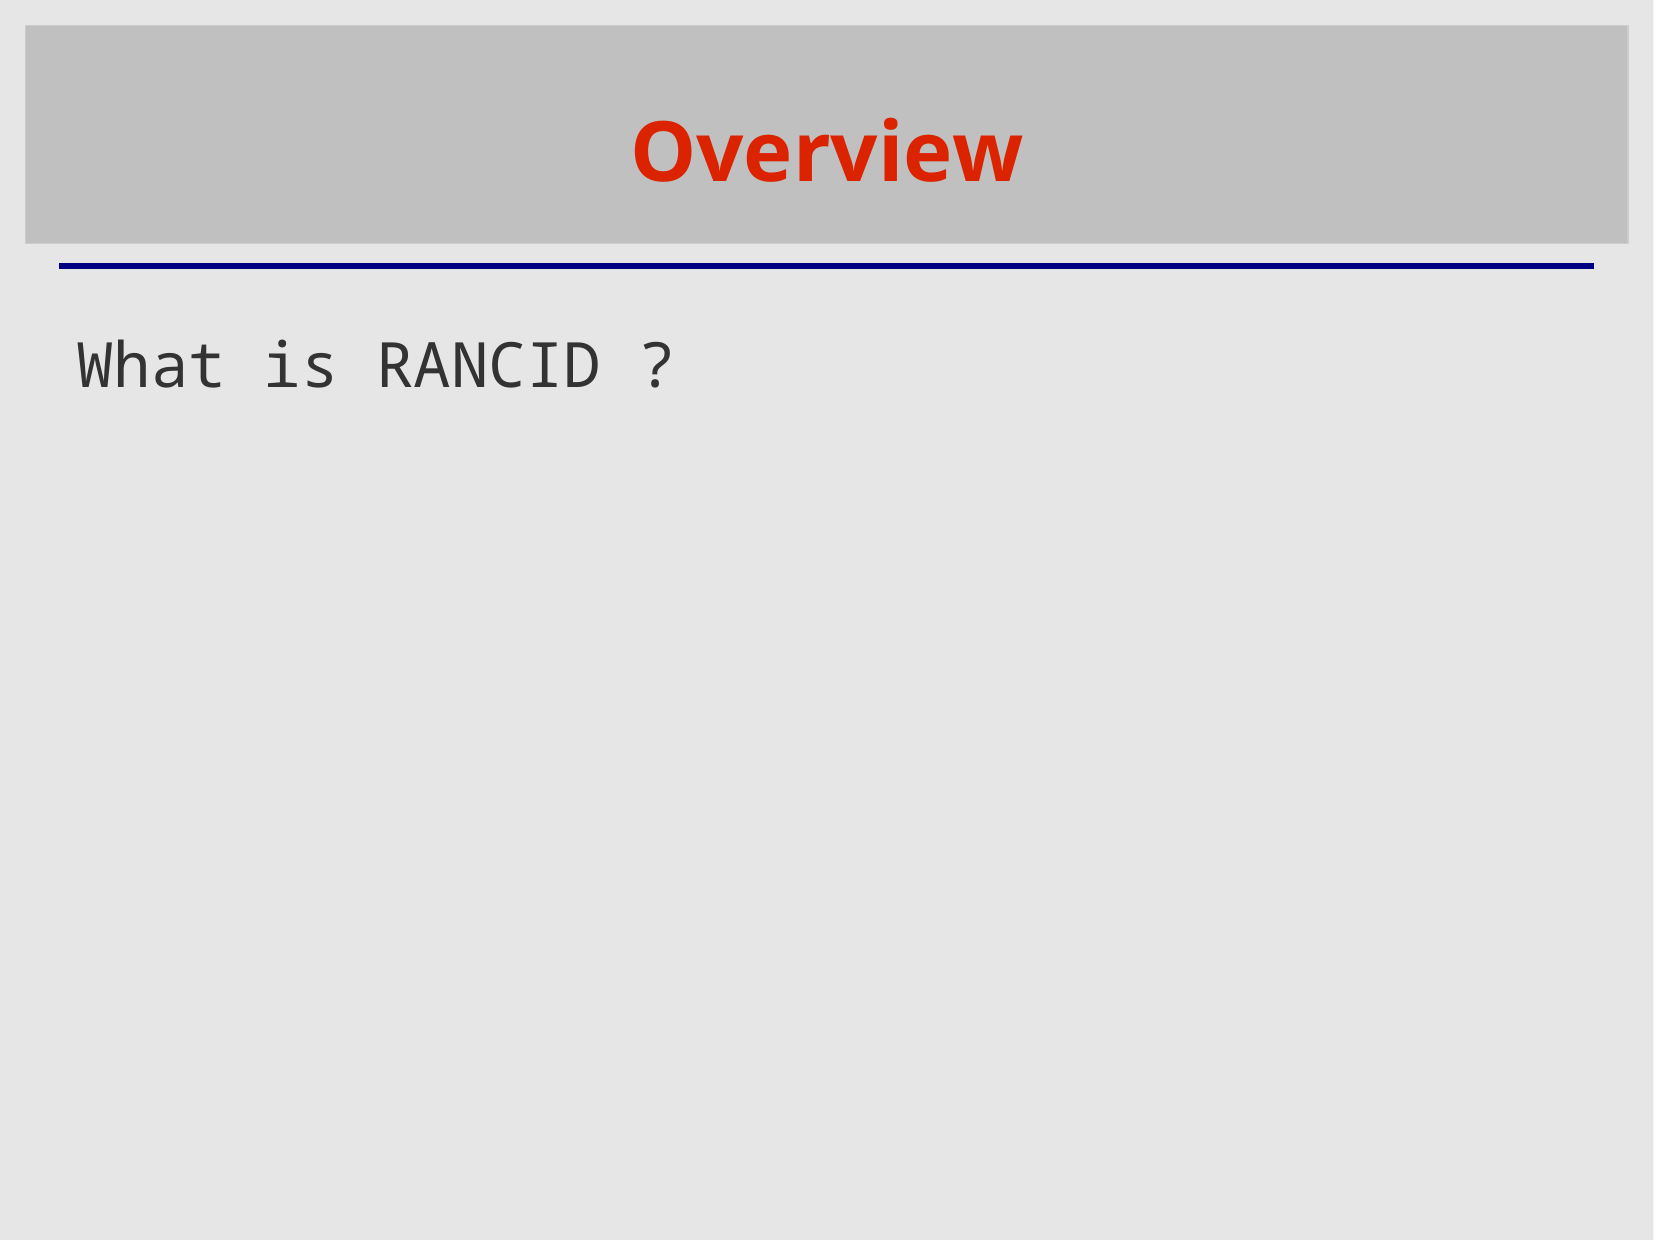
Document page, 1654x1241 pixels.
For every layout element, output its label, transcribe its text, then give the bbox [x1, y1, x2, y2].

title Overview [121, 46, 1534, 254]
list What is RANCID ? [59, 322, 1595, 1132]
